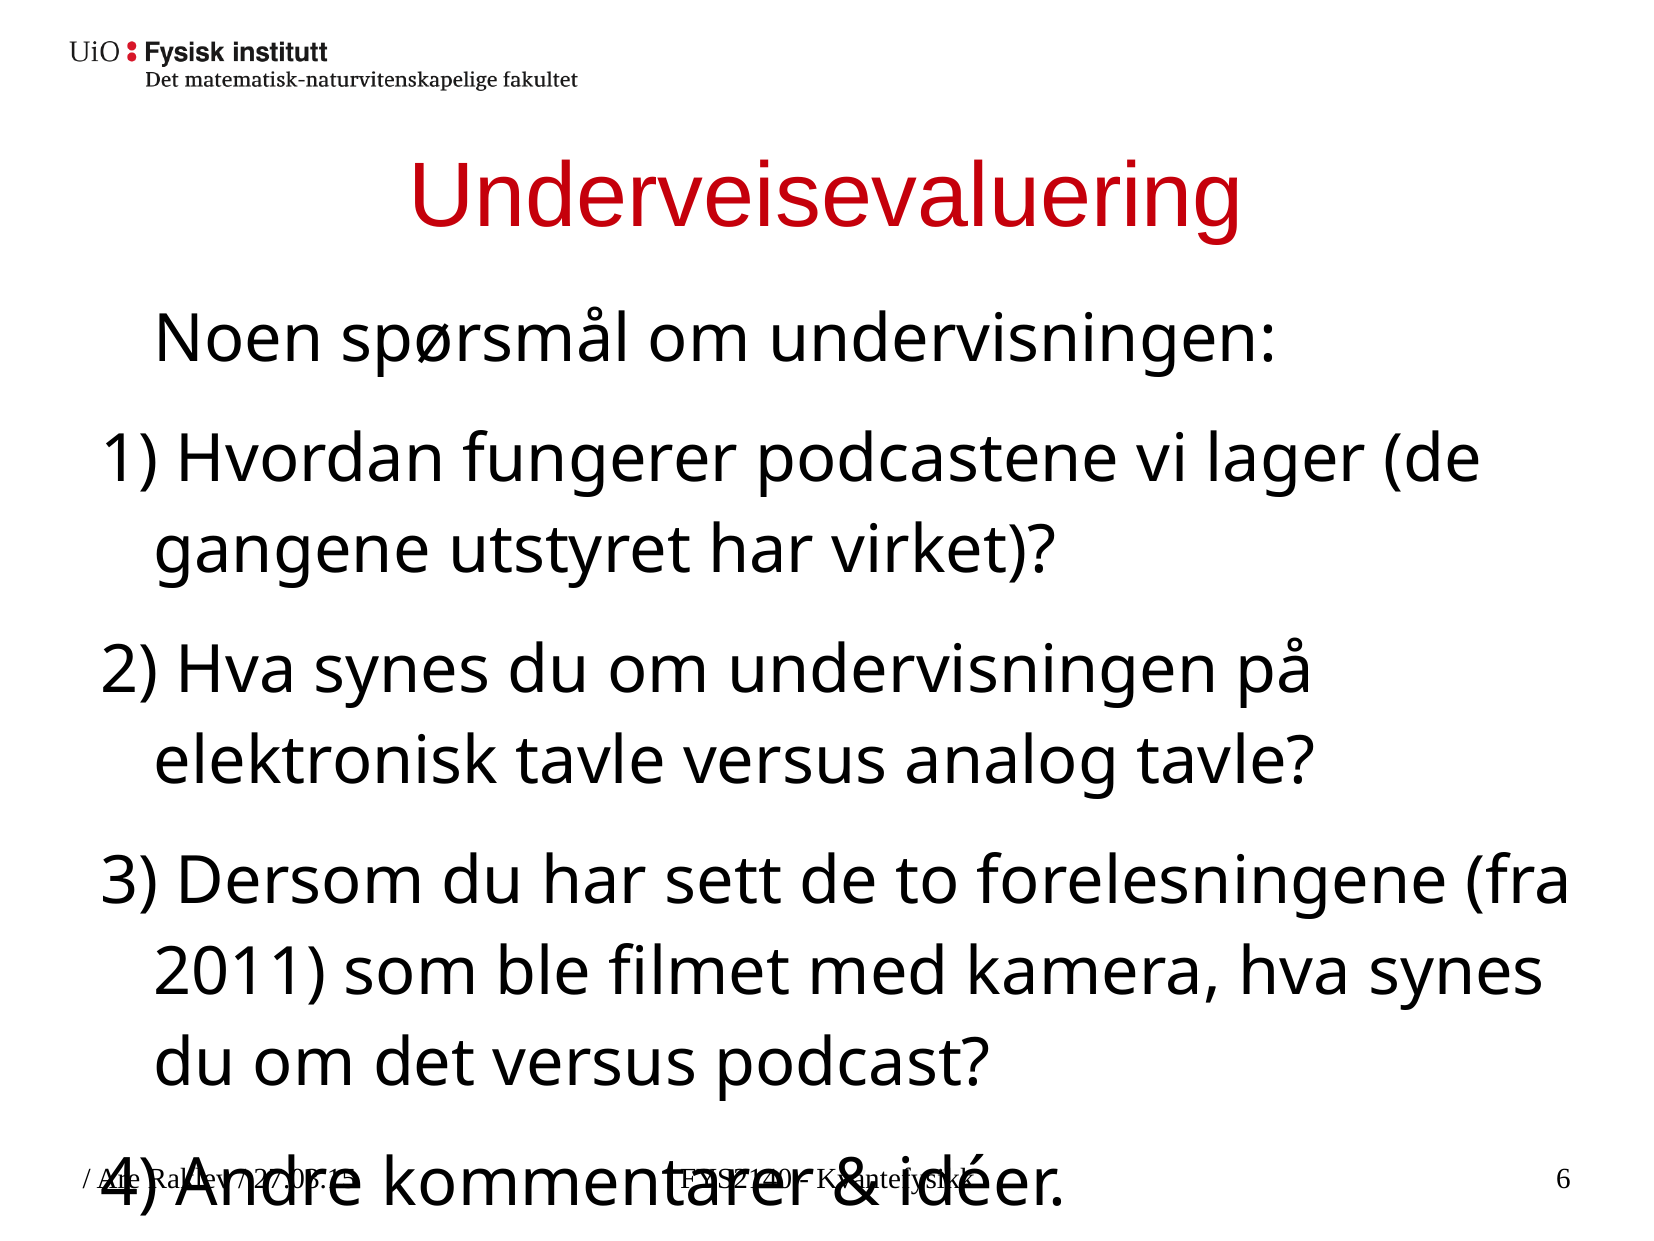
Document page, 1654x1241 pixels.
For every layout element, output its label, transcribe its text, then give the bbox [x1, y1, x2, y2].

picture [68, 37, 581, 93]
title Underveisevaluering [82, 90, 1571, 290]
list Noen spørsmål om undervisningen: Hvordan fungerer podcastene vi lager (de gangene utstyret har virket)? Hva synes du om undervisningen på elektronisk tavle versus analog tavle? Dersom du har sett de to forelesningene (fra 2011) som ble filmet med kamera, hva synes du om det versus podcast? Andre kommentarer & idéer. [82, 290, 1576, 1094]
